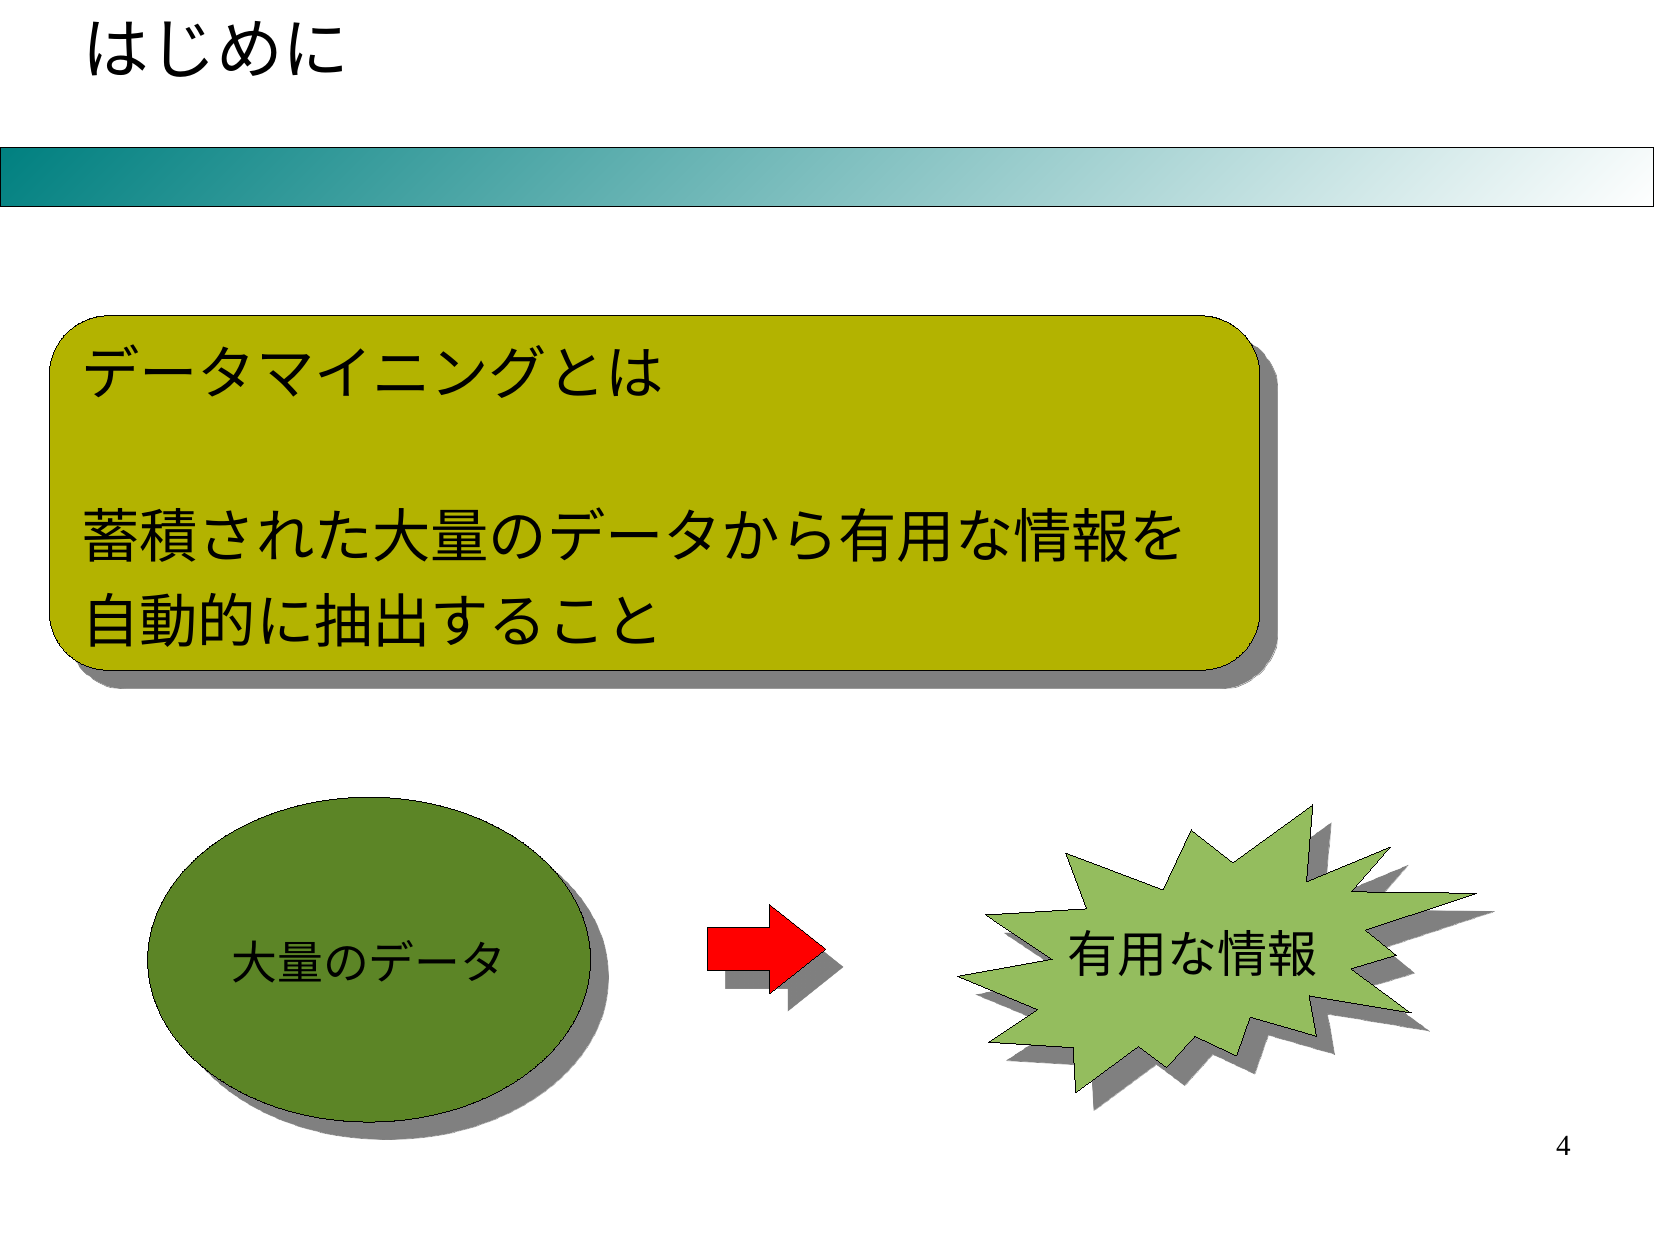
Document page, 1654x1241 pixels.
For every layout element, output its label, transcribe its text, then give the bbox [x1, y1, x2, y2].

title はじめに [82, 22, 1571, 175]
text_box データマイニングとは 蓄積された大量のデータから有用な情報を 自動的に抽出すること [49, 315, 1260, 671]
text_box [707, 904, 826, 994]
text_box 有用な情報 [957, 804, 1477, 1093]
text_box 大量のデータ [147, 797, 591, 1123]
